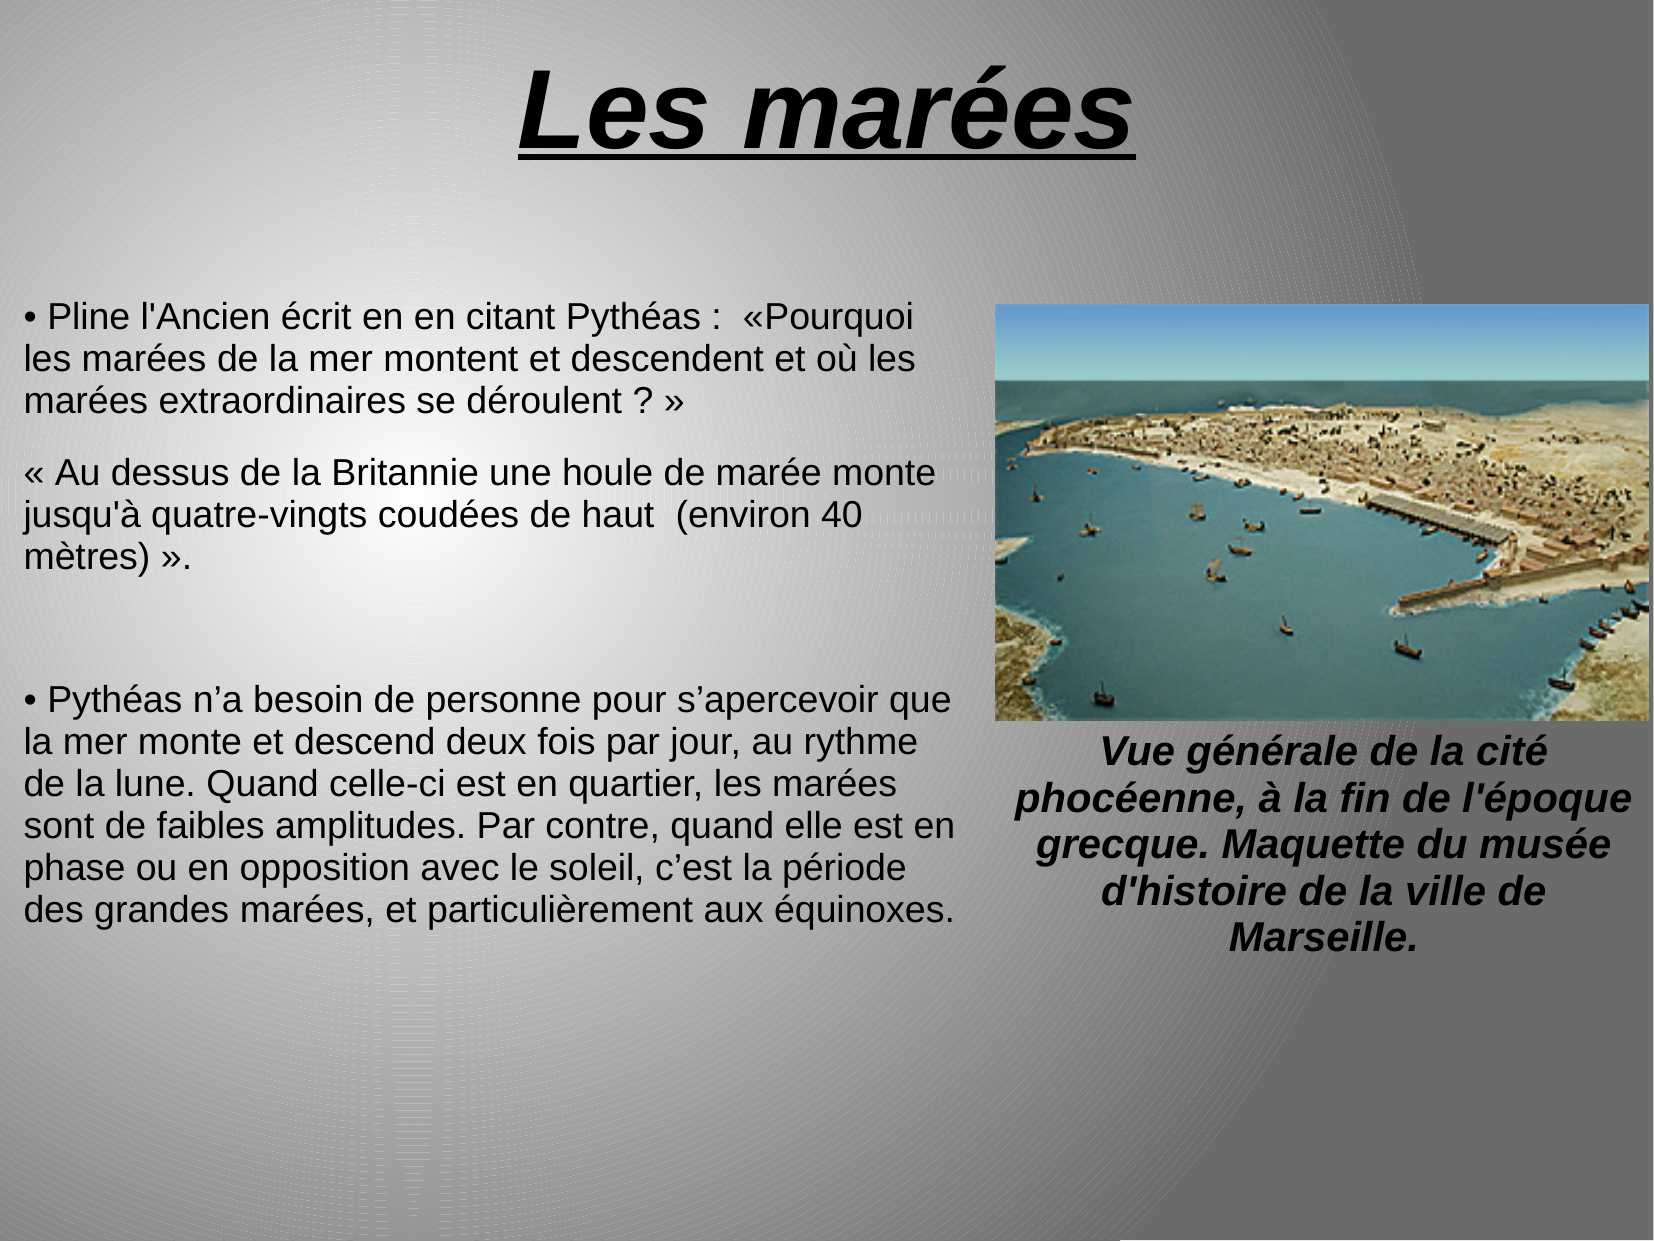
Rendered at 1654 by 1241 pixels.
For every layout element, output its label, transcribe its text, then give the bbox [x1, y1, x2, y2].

title Les marées [82, 5, 1571, 213]
list • Pline l'Ancien écrit en en citant Pythéas : «Pourquoi les marées de la mer montent et descendent et où les marées extraordinaires se déroulent ? » « Au dessus de la Britannie une houle de marée monte jusqu'à quatre-vingts coudées de haut (environ 40 mètres) ». • Pythéas n’a besoin de personne pour s’apercevoir que la mer monte et descend deux fois par jour, au rythme de la lune. Quand celle-ci est en quartier, les marées sont de faibles amplitudes. Par contre, quand elle est en phase ou en opposition avec le soleil, c’est la période des grandes marées, et particulièrement aux équinoxes. [23, 224, 969, 1175]
picture [995, 304, 1649, 721]
text_box Vue générale de la cité phocéenne, à la fin de l'époque grecque. Maquette du musée d'histoire de la ville de Marseille. [999, 721, 1649, 972]
